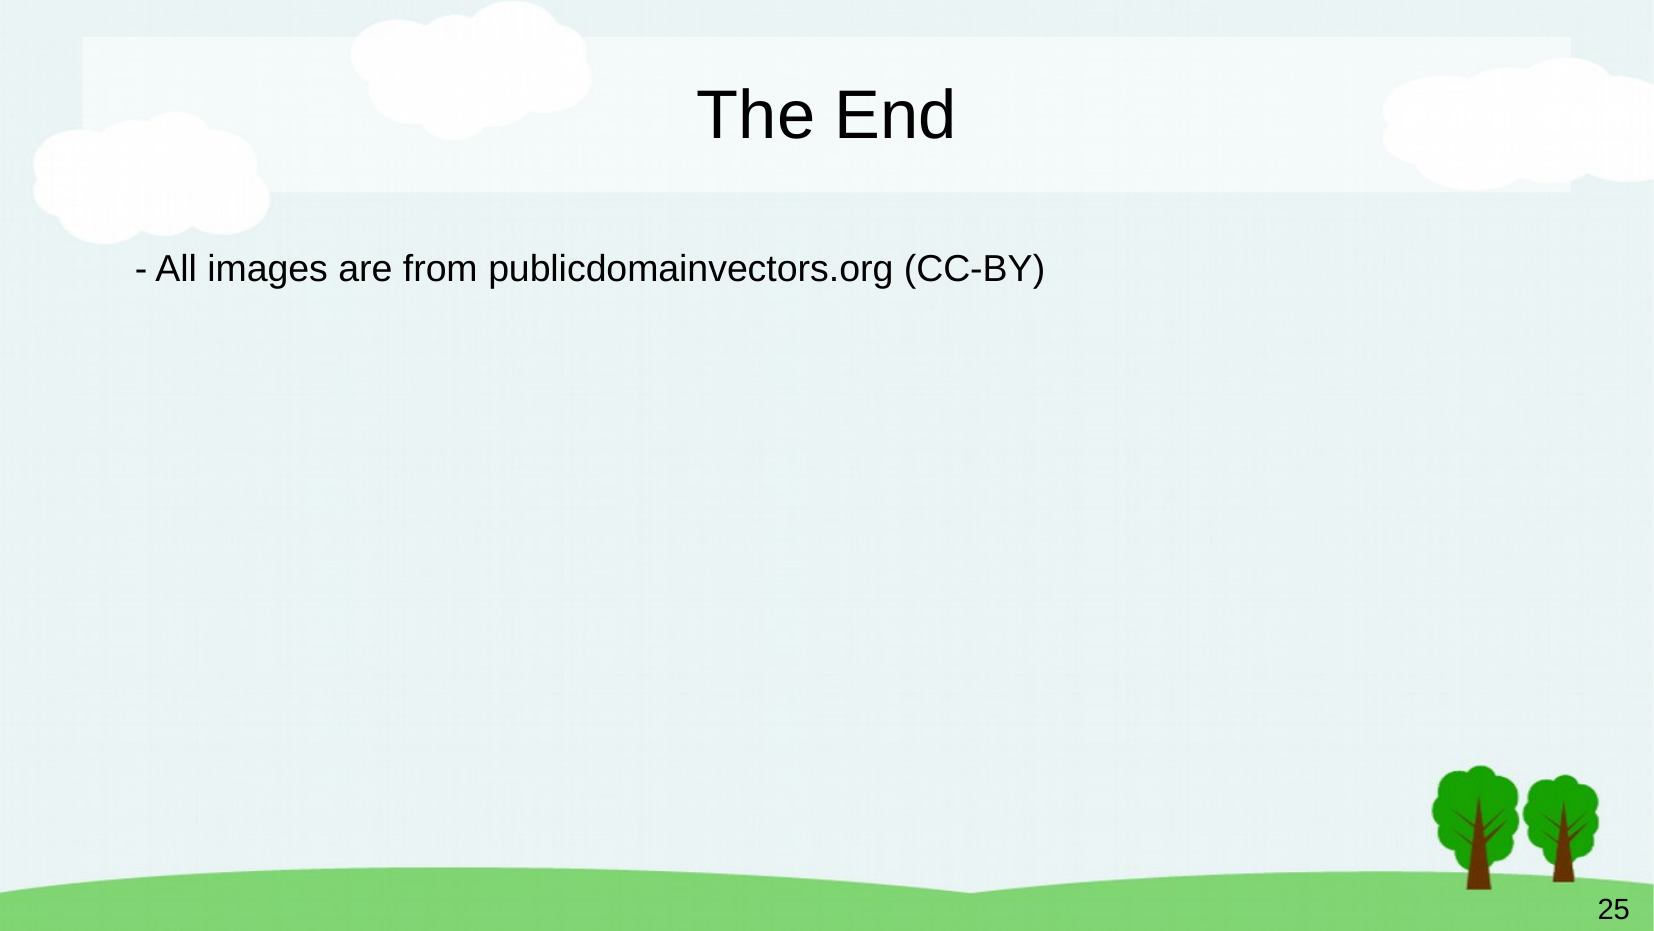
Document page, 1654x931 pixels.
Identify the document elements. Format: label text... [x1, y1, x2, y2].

picture [0, 0, 1654, 931]
text_box - All images are from publicdomainvectors.org (CC-BY) [120, 240, 1171, 297]
title The End [82, 37, 1571, 193]
